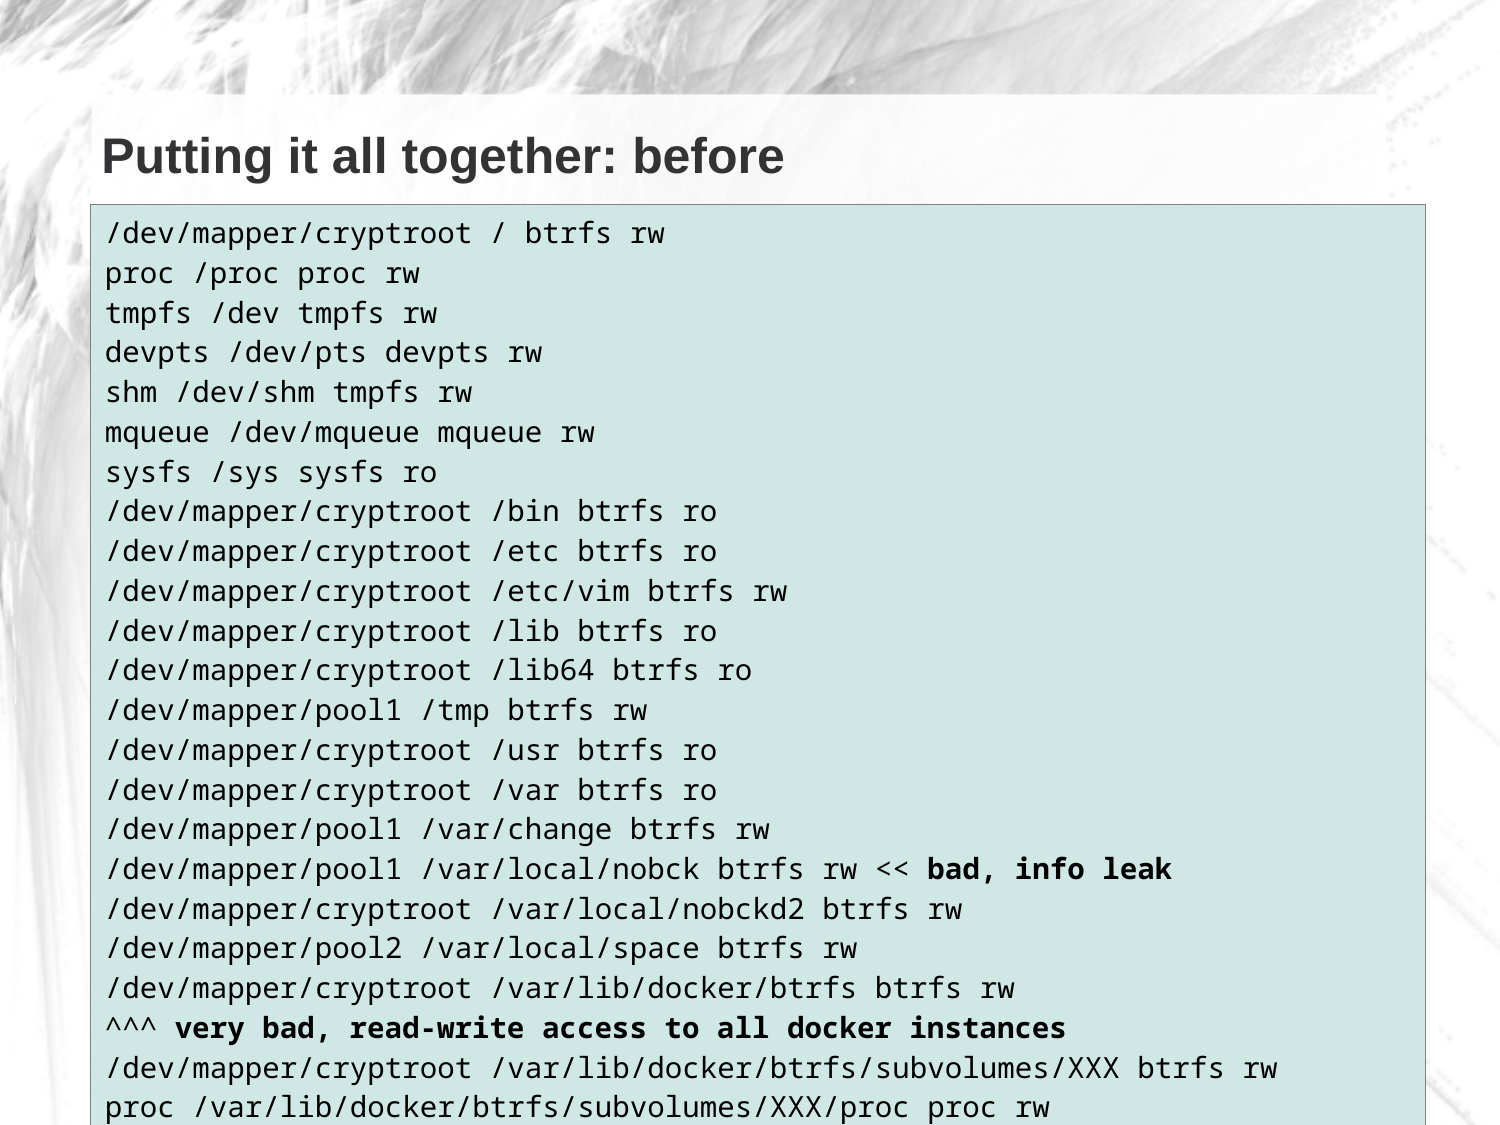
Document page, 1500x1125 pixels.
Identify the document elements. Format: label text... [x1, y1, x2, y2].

text_box /dev/mapper/cryptroot / btrfs rw proc /proc proc rw tmpfs /dev tmpfs rw devpts /dev/pts devpts rw shm /dev/shm tmpfs rw mqueue /dev/mqueue mqueue rw sysfs /sys sysfs ro /dev/mapper/cryptroot /bin btrfs ro /dev/mapper/cryptroot /etc btrfs ro /dev/mapper/cryptroot /etc/vim btrfs rw /dev/mapper/cryptroot /lib btrfs ro /dev/mapper/cryptroot /lib64 btrfs ro /dev/mapper/pool1 /tmp btrfs rw /dev/mapper/cryptroot /usr btrfs ro /dev/mapper/cryptroot /var btrfs ro /dev/mapper/pool1 /var/change btrfs rw /dev/mapper/pool1 /var/local/nobck btrfs rw << bad, info leak /dev/mapper/cryptroot /var/local/nobckd2 btrfs rw /dev/mapper/pool2 /var/local/space btrfs rw /dev/mapper/cryptroot /var/lib/docker/btrfs btrfs rw ^^^ very bad, read-write access to all docker instances /dev/mapper/cryptroot /var/lib/docker/btrfs/subvolumes/XXX btrfs rw proc /var/lib/docker/btrfs/subvolumes/XXX/proc proc rw tmpfs /var/lib/docker/btrfs/subvolumes/XXX/dev tmpfs rw devpts /var/lib/docker/btrfs/subvolumes/XXX/dev/pts devpts rw shm /var/lib/docker/btrfs/subvolumes/XXX/dev/shm tmpfs rw [90, 204, 1426, 1107]
title Putting it all together: before [61, 108, 1412, 205]
picture [0, 0, 1500, 1125]
